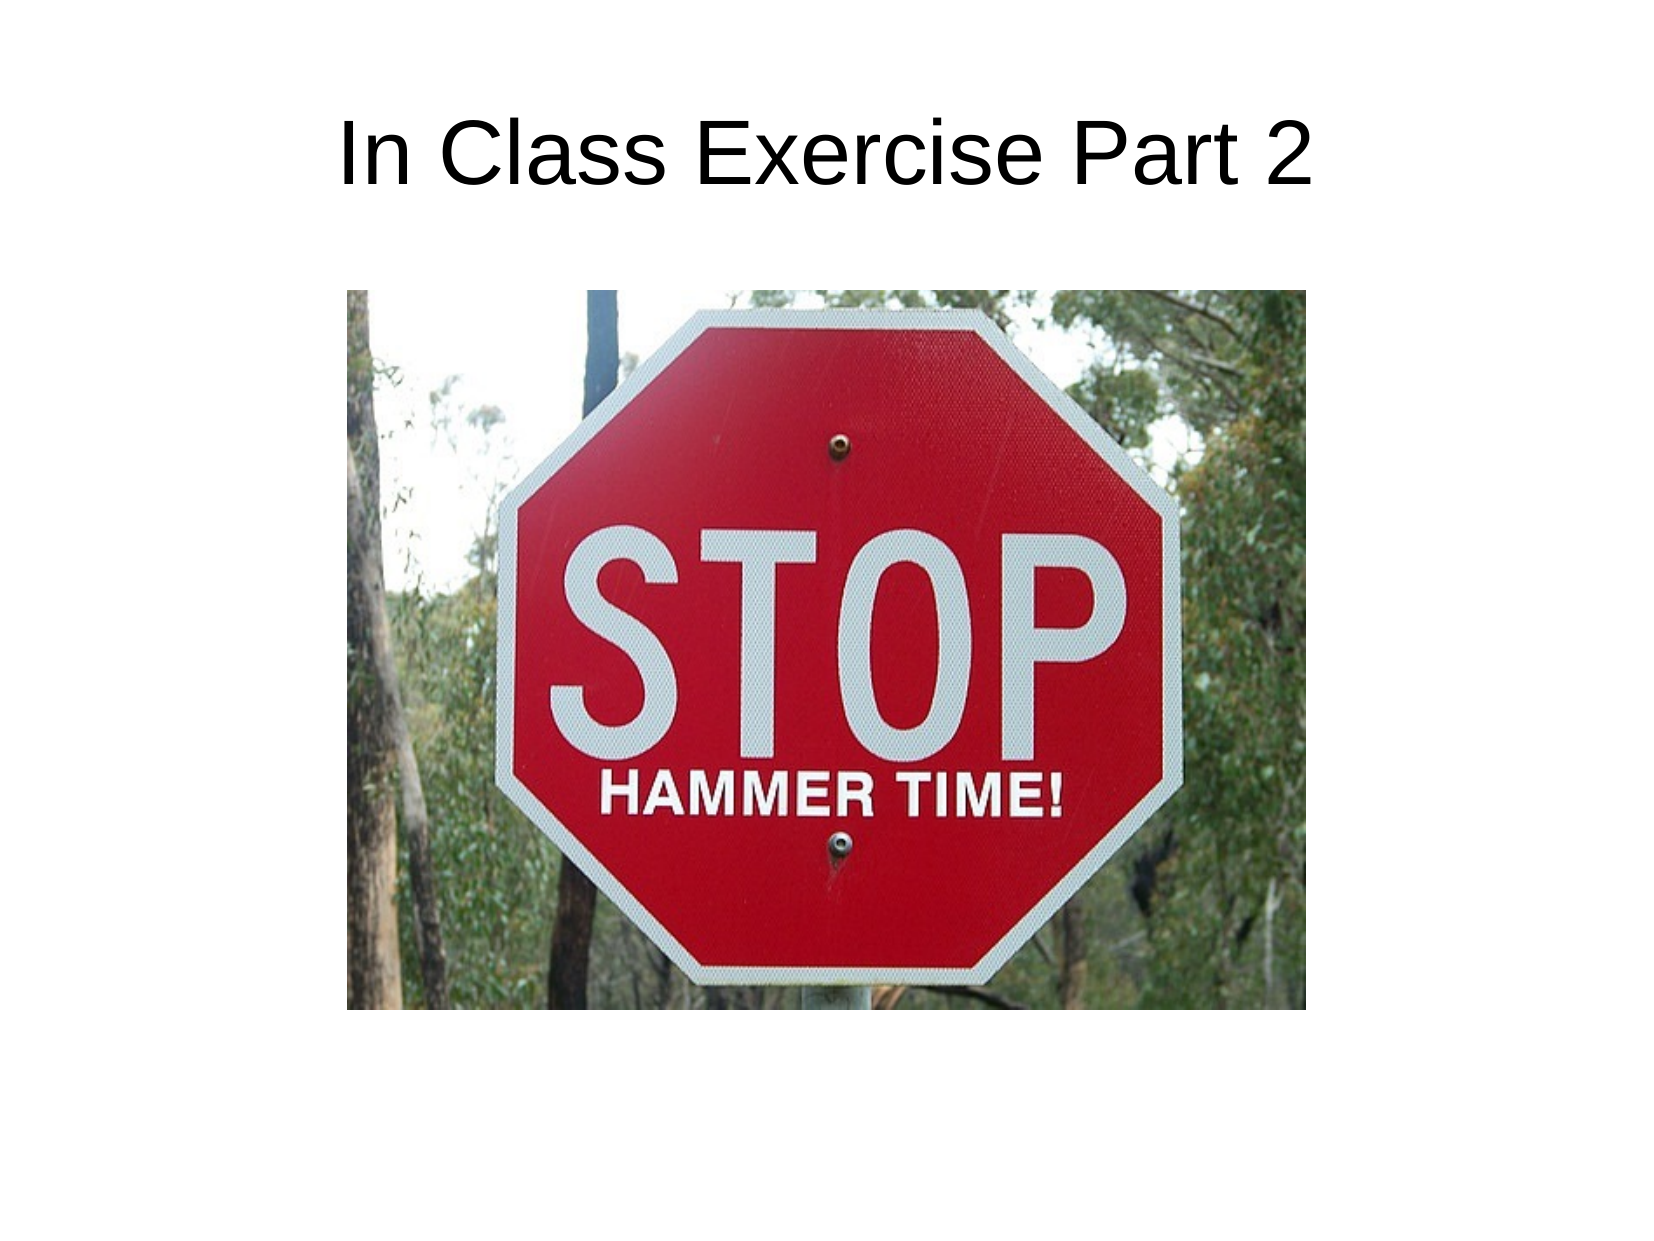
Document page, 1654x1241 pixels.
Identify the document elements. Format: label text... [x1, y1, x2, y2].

title In Class Exercise Part 2 [82, 49, 1571, 257]
picture [347, 290, 1306, 1010]
